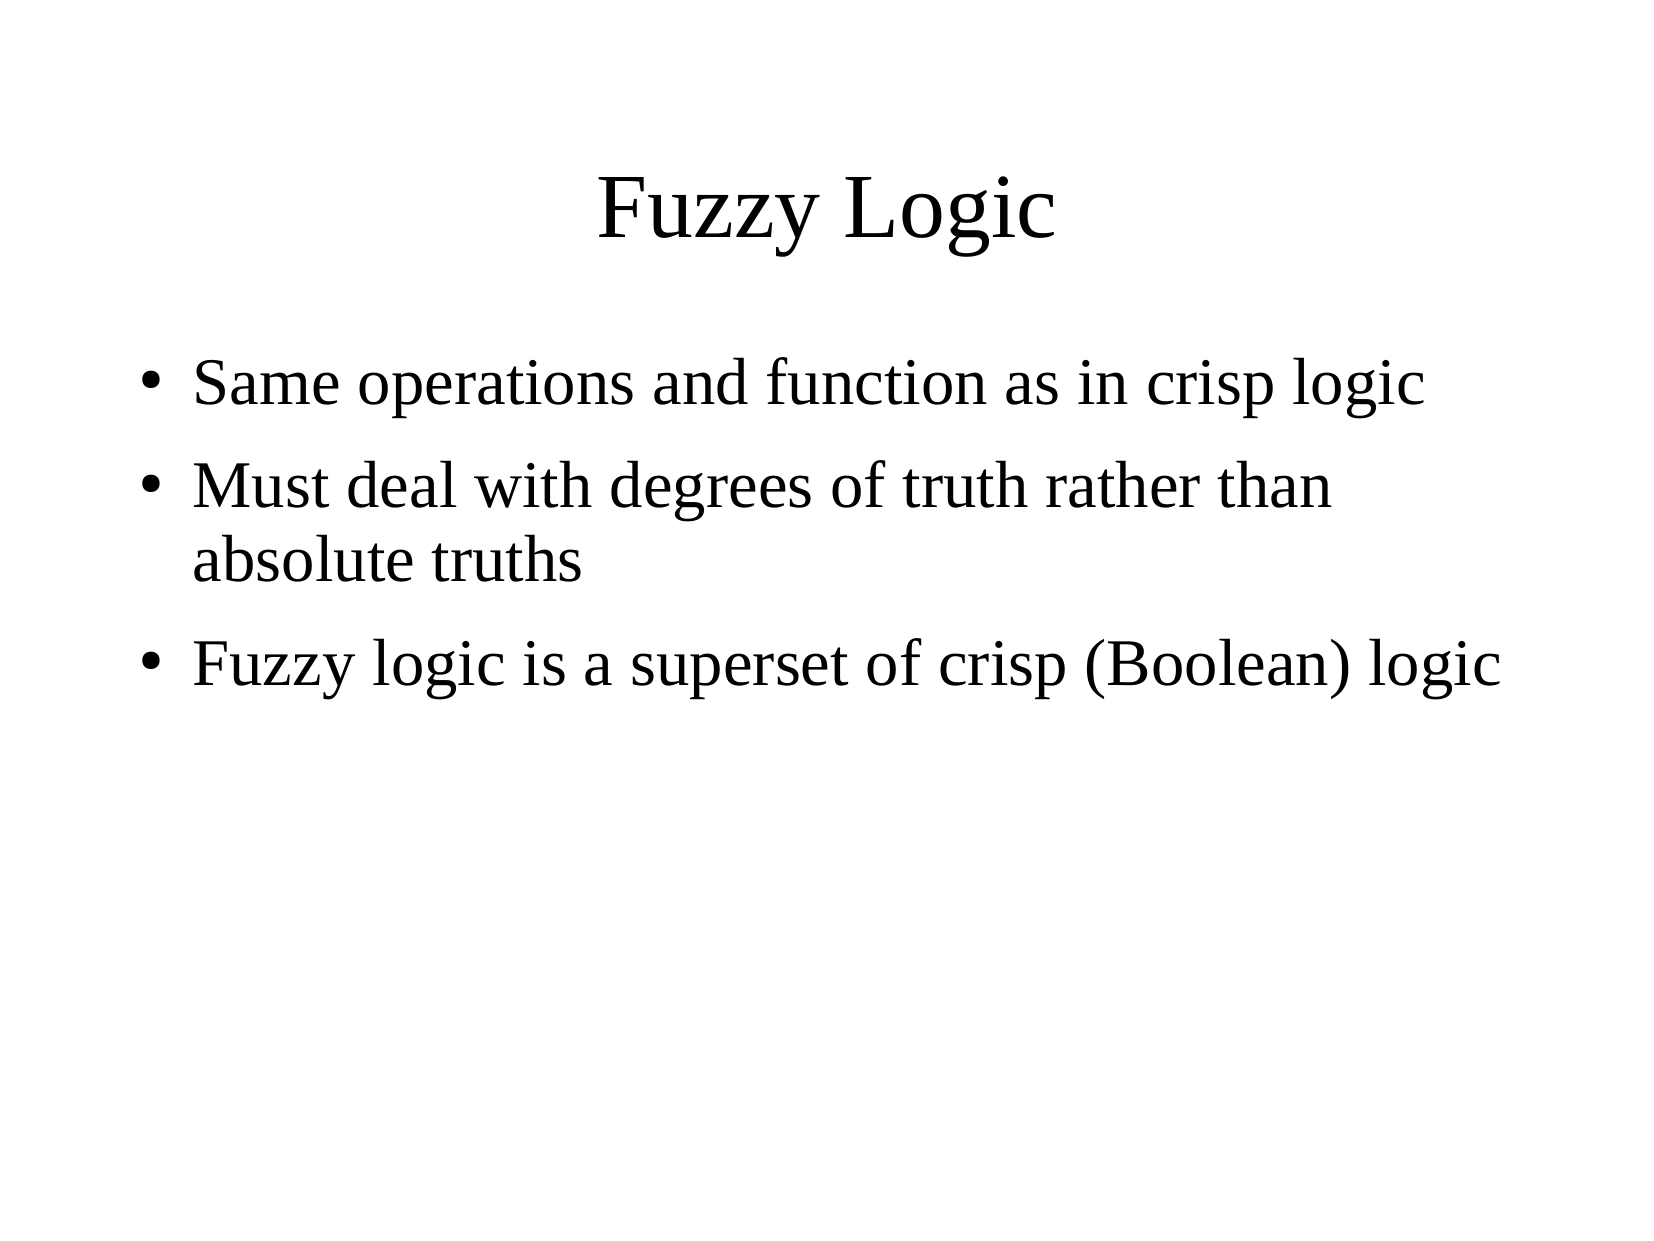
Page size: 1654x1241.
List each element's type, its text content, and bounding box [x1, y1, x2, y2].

title Fuzzy Logic [121, 102, 1534, 311]
list Same operations and function as in crisp logic Must deal with degrees of truth rather than absolute truths Fuzzy logic is a superset of crisp (Boolean) logic [121, 344, 1534, 1127]
